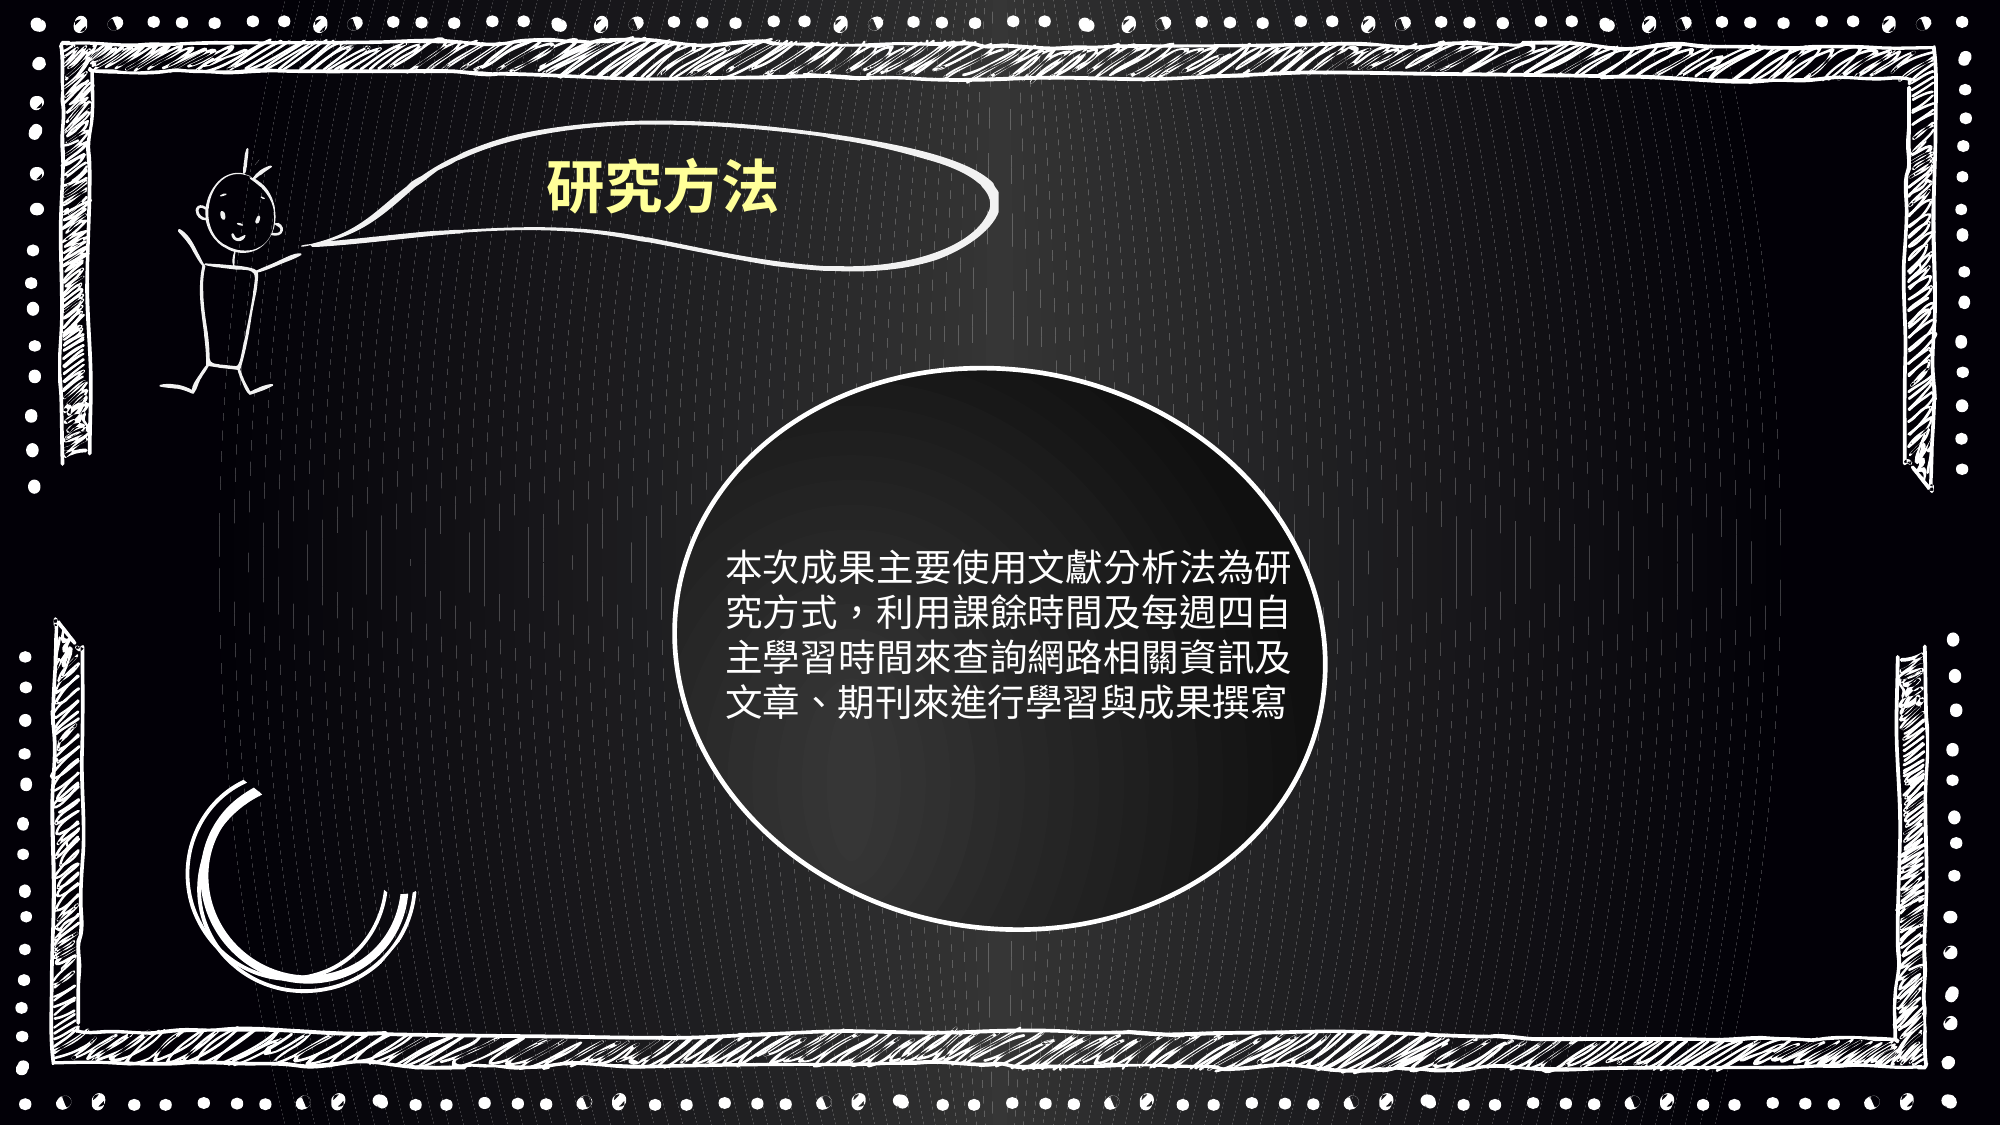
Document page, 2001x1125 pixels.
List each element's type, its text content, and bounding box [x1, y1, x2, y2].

text_box [695, 573, 1326, 930]
text_box 本次成果主要使用文獻分析法為研究方式，利用課餘時間及每週四自主學習時間來查詢網路相關資訊及文章、期刊來進行學習與成果撰寫 [610, 536, 1308, 732]
picture [140, 754, 431, 1039]
picture [159, 119, 999, 396]
text_box [695, 368, 1291, 536]
text_box 研究方法 [531, 142, 1115, 228]
